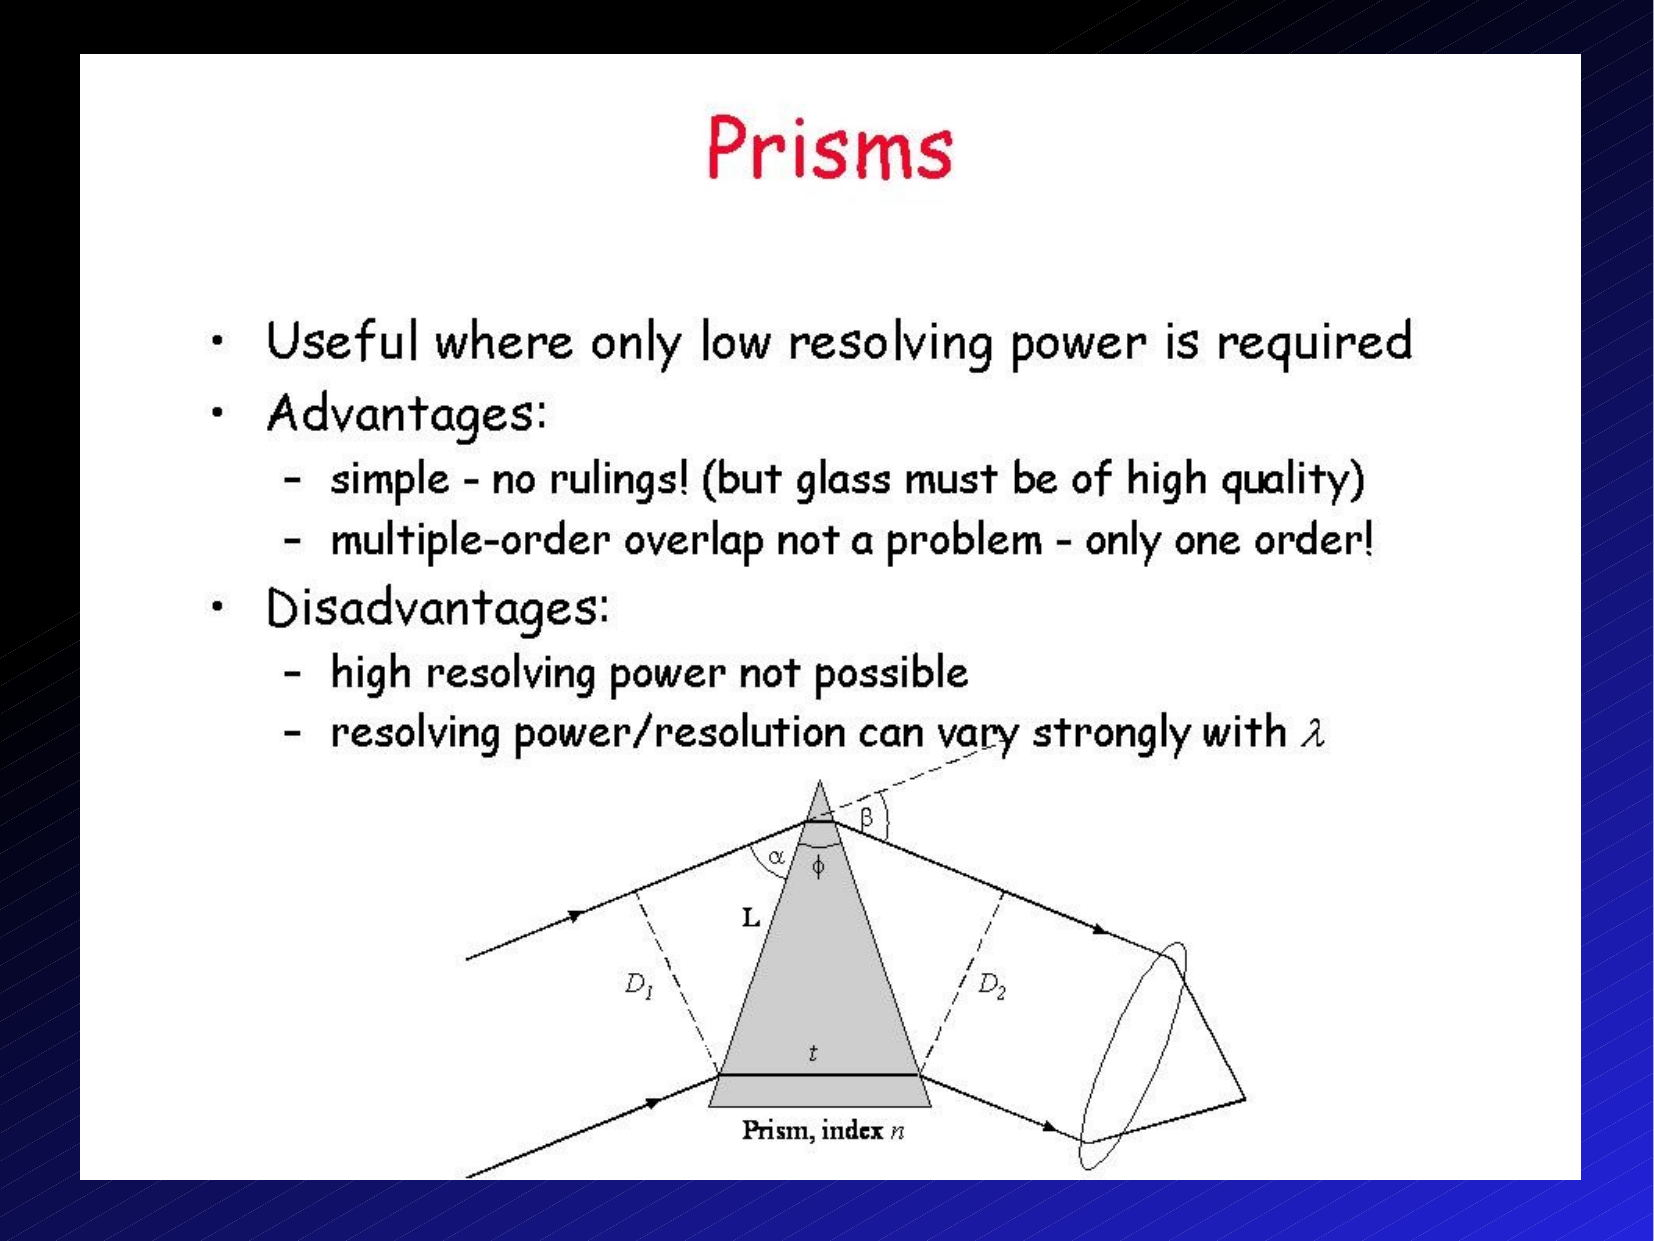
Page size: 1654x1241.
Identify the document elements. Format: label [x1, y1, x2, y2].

picture [80, 54, 1581, 1180]
